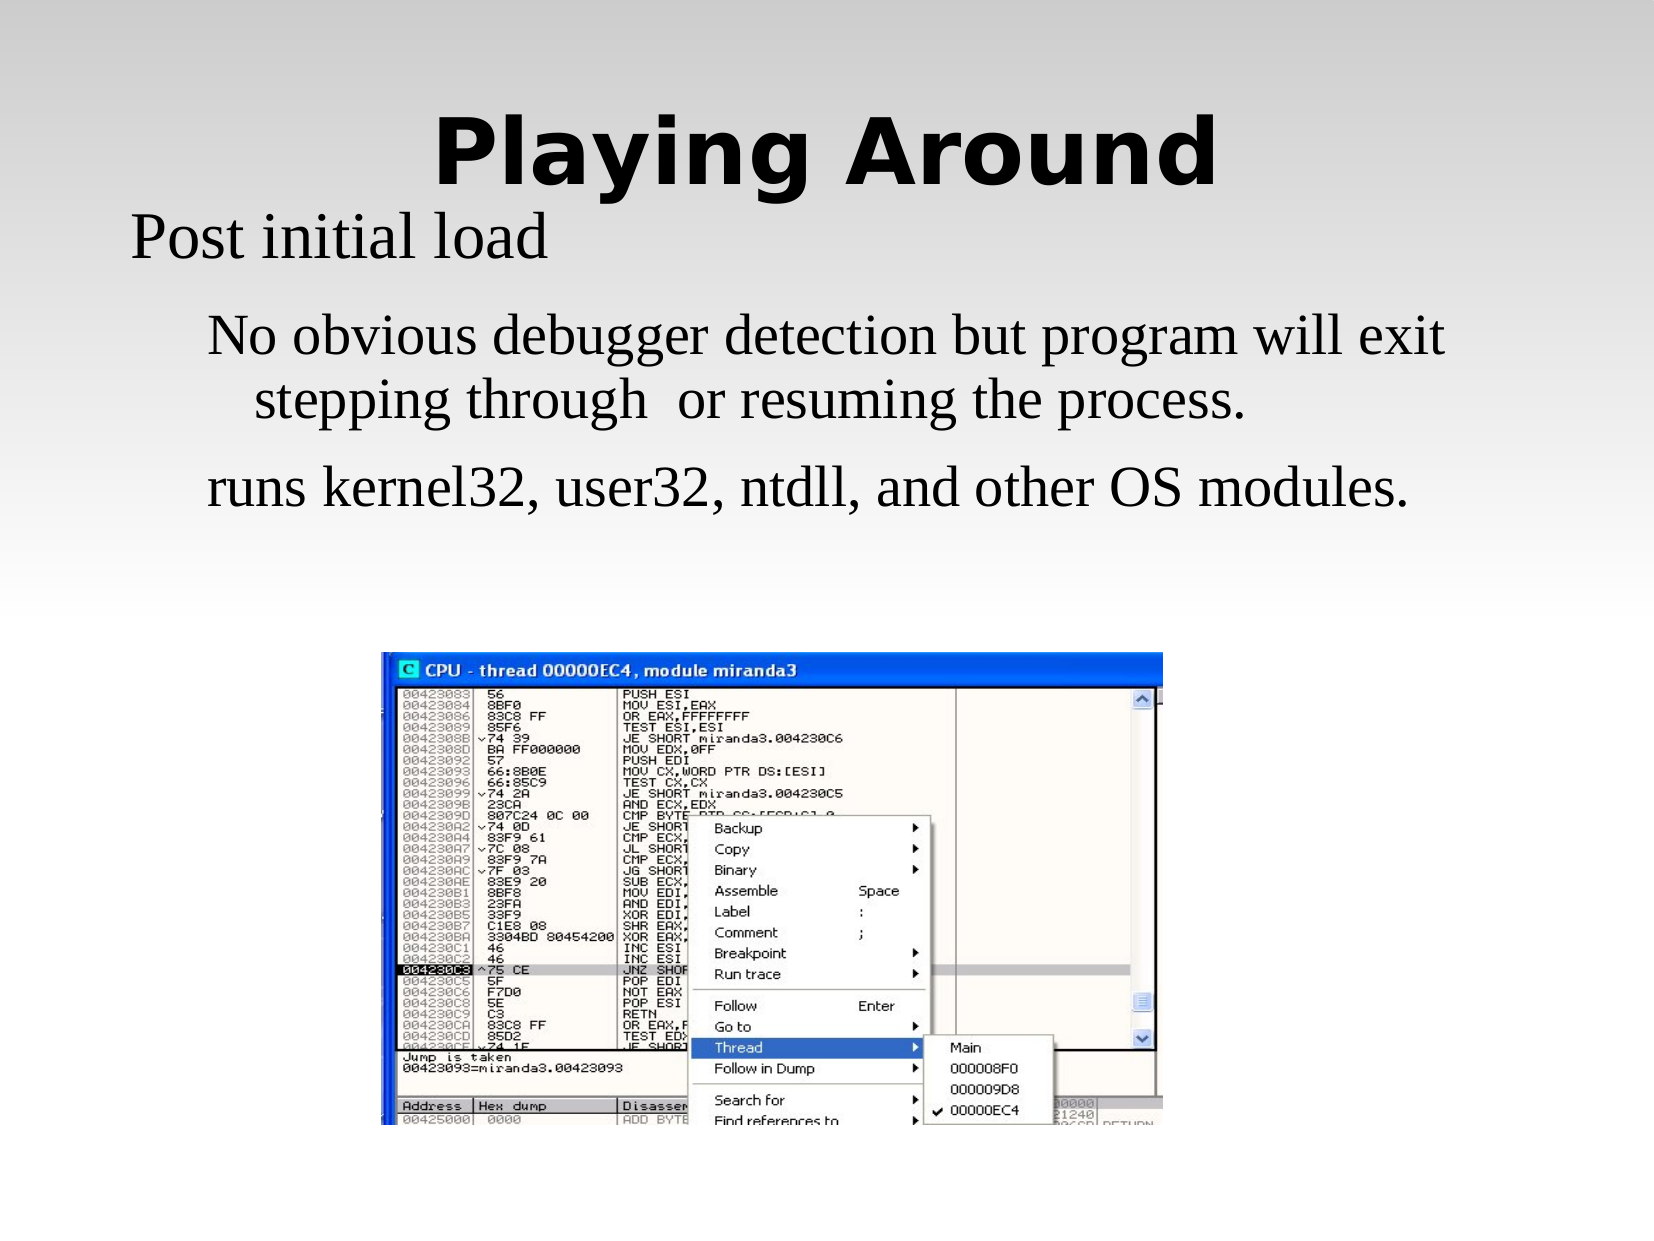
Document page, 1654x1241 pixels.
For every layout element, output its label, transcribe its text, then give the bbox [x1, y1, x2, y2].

list Post initial load No obvious debugger detection but program will exit stepping through or resuming the process. runs kernel32, user32, ntdll, and other OS modules. [112, 198, 1601, 1003]
picture [381, 652, 1163, 1126]
title Playing Around [82, 56, 1571, 250]
